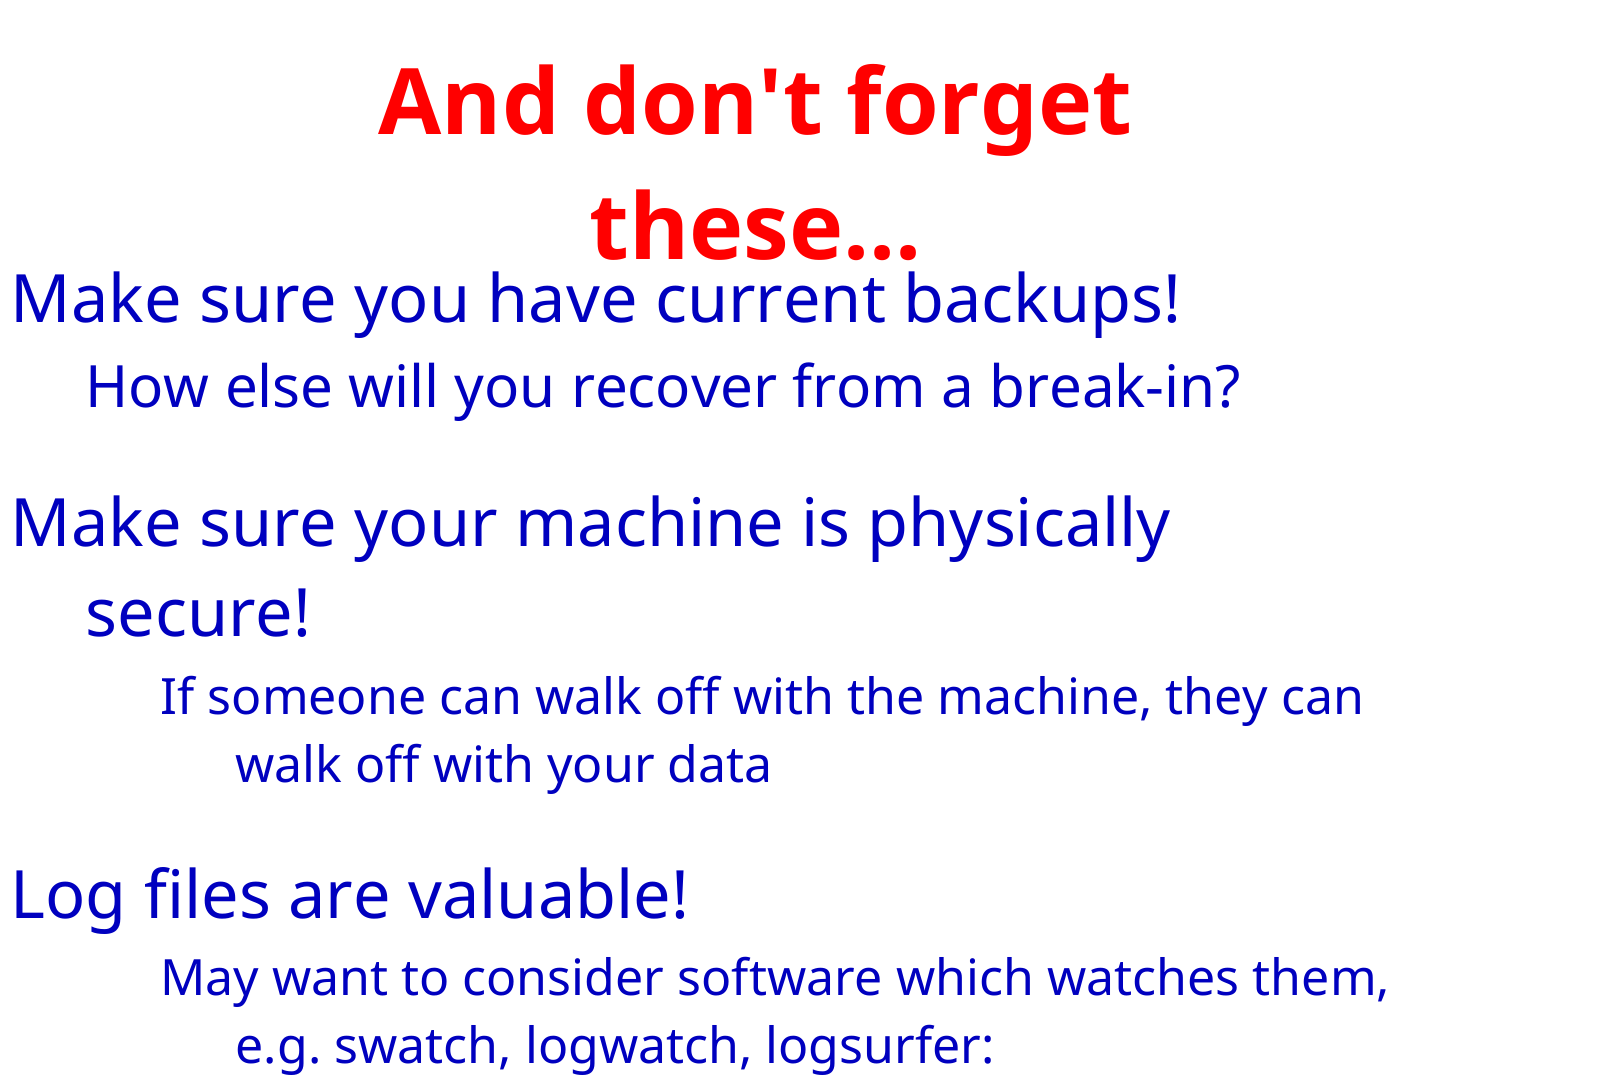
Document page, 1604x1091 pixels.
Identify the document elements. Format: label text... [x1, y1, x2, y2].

title And don't forget these... [224, 36, 1288, 147]
list Make sure you have current backups! How else will you recover from a break-in? Make sure your machine is physically secure! If someone can walk off with the machine, they can walk off with your data Log files are valuable! May want to consider software which watches them, e.g. swatch, logwatch, logsurfer: tail -f /var/log/messages http://www.nsrc.org/security/#logging [10, 250, 1401, 1037]
